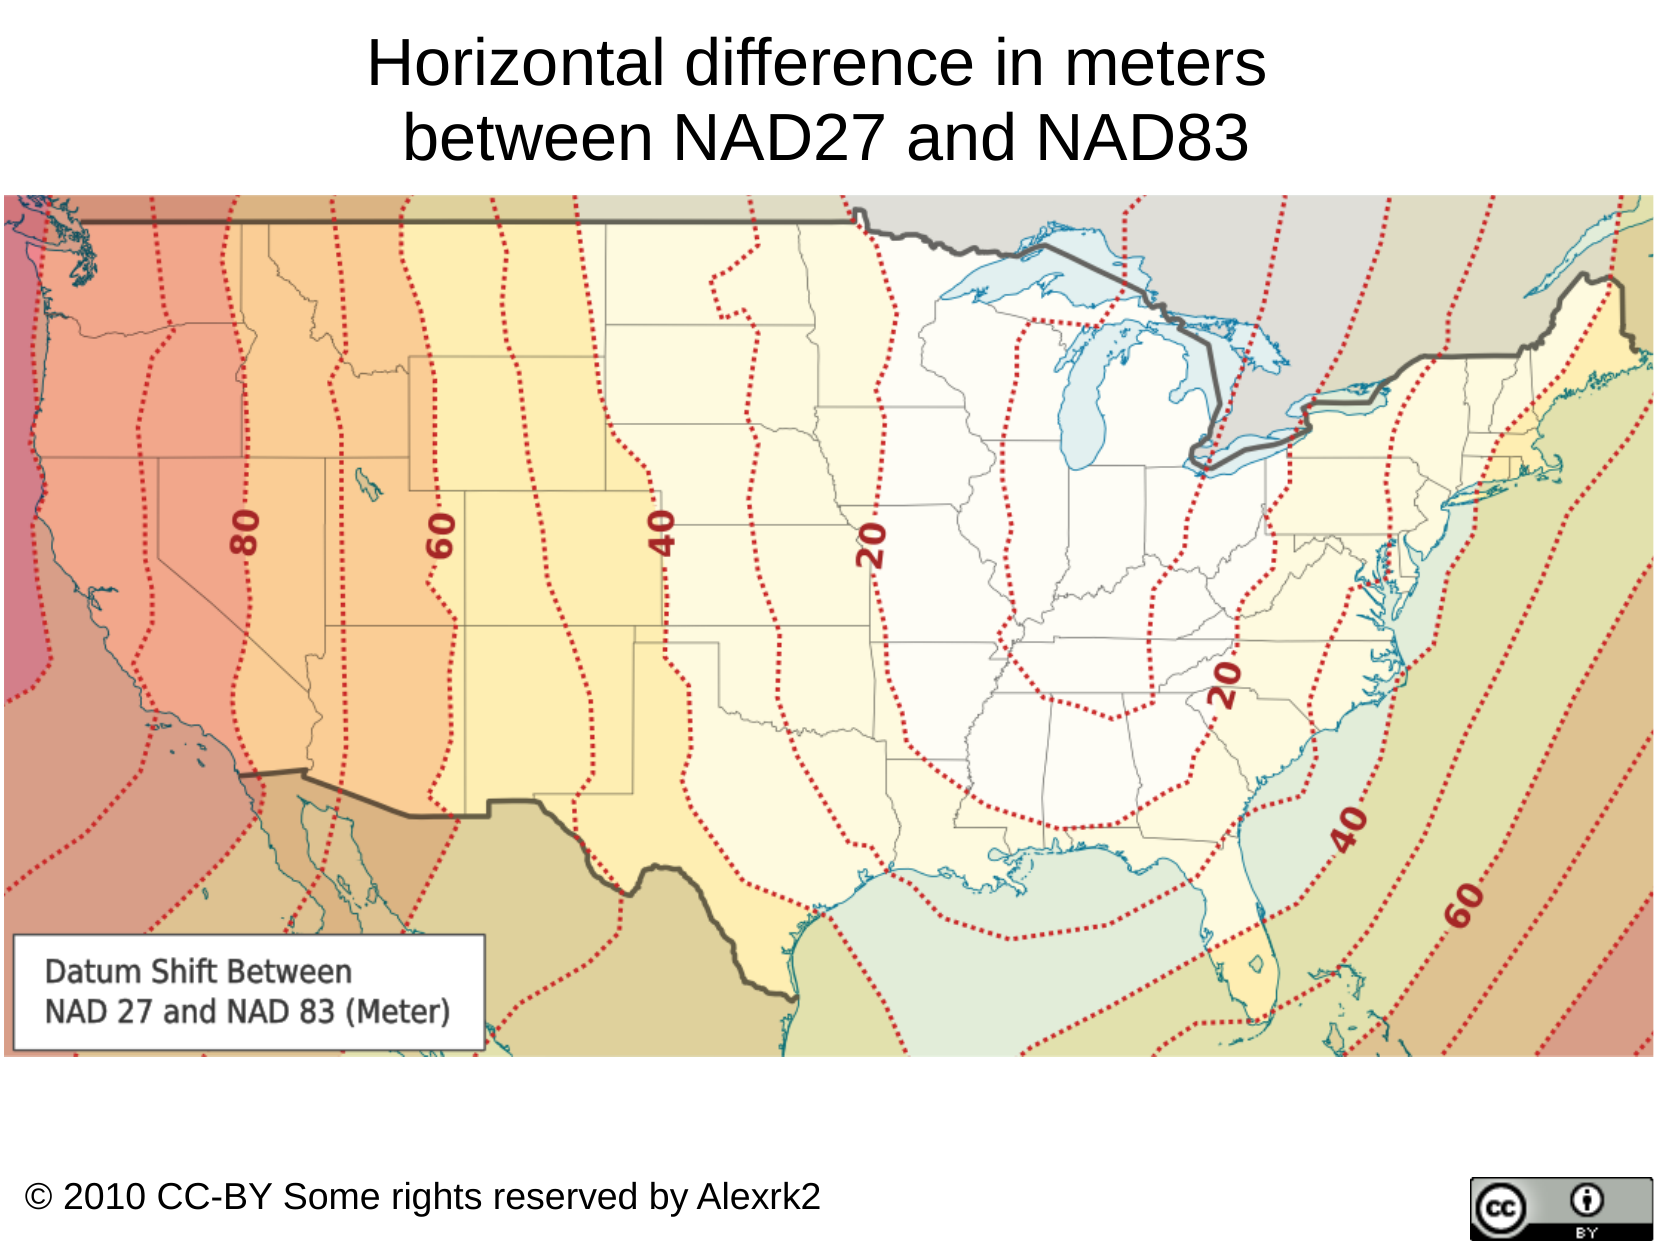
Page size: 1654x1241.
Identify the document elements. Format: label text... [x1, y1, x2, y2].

picture [1470, 1177, 1654, 1241]
text_box © 2010 CC-BY Some rights reserved by Alexrk2 [10, 1167, 1092, 1225]
title Horizontal difference in meters between NAD27 and NAD83 [82, 0, 1571, 204]
picture [4, 195, 1654, 1057]
